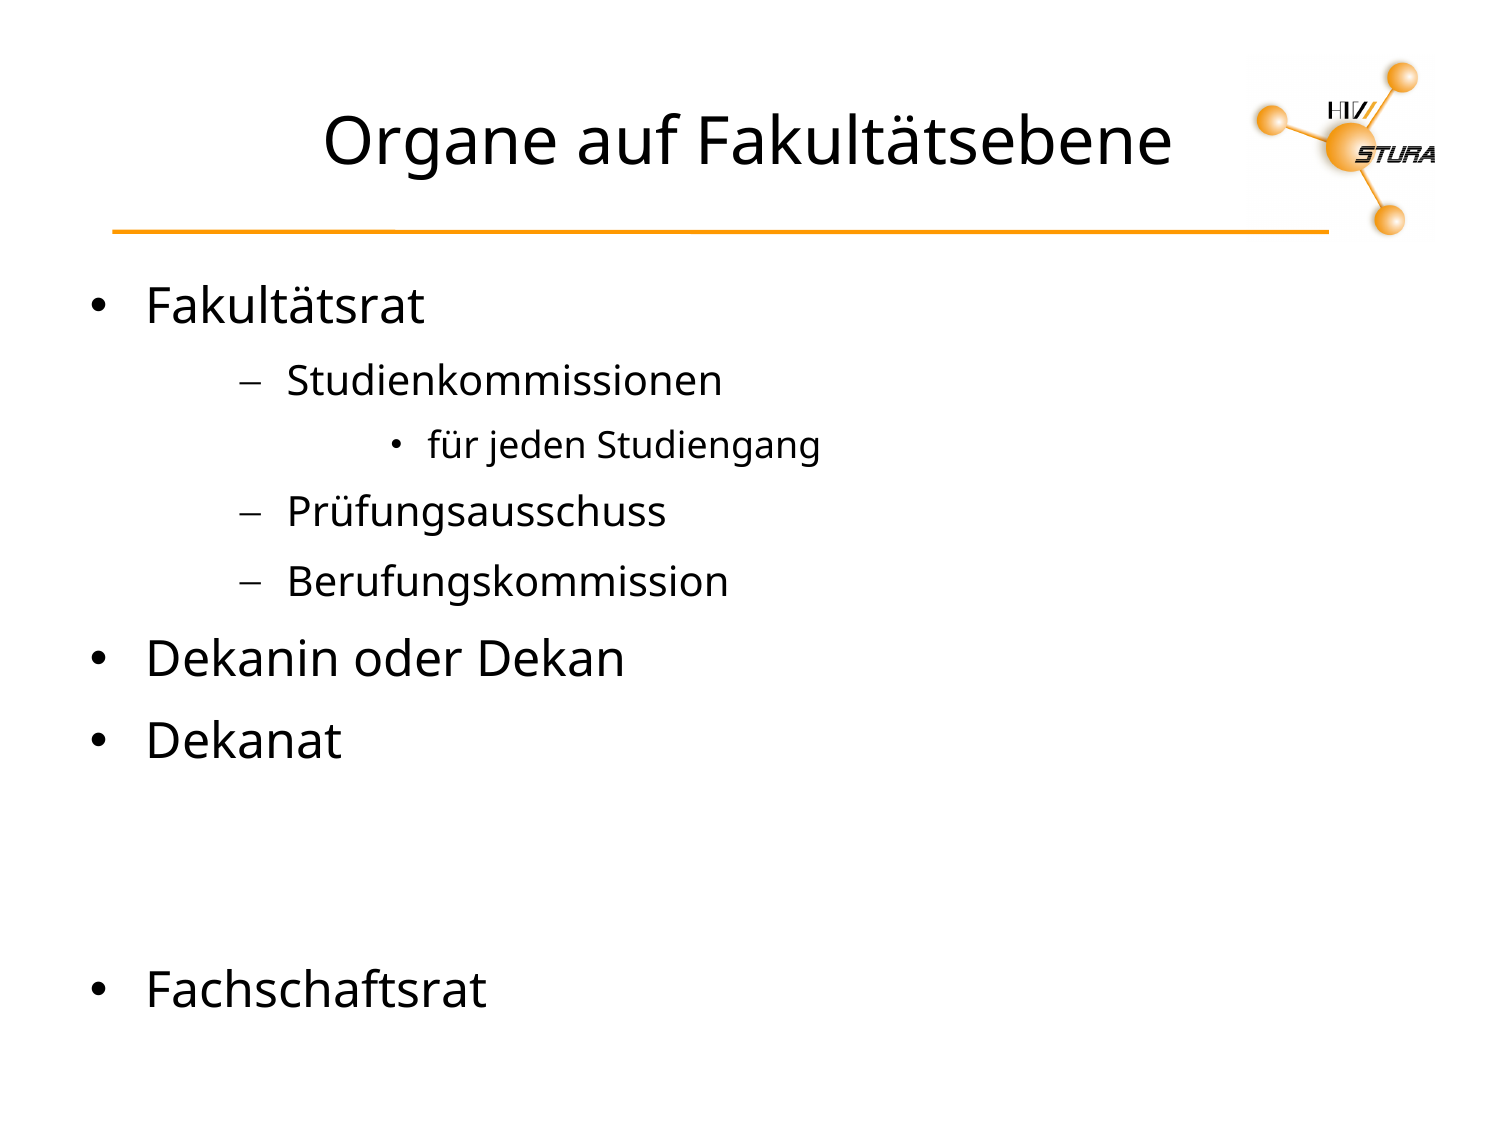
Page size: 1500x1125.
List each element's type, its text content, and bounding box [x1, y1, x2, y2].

picture [1246, 54, 1435, 242]
title Organe auf Fakultätsebene [74, 45, 1424, 233]
list Fakultätsrat Studienkommissionen für jeden Studiengang Prüfungsausschuss Berufungskommission Dekanin oder Dekan Dekanat Fachschaftsrat [75, 262, 1426, 1063]
